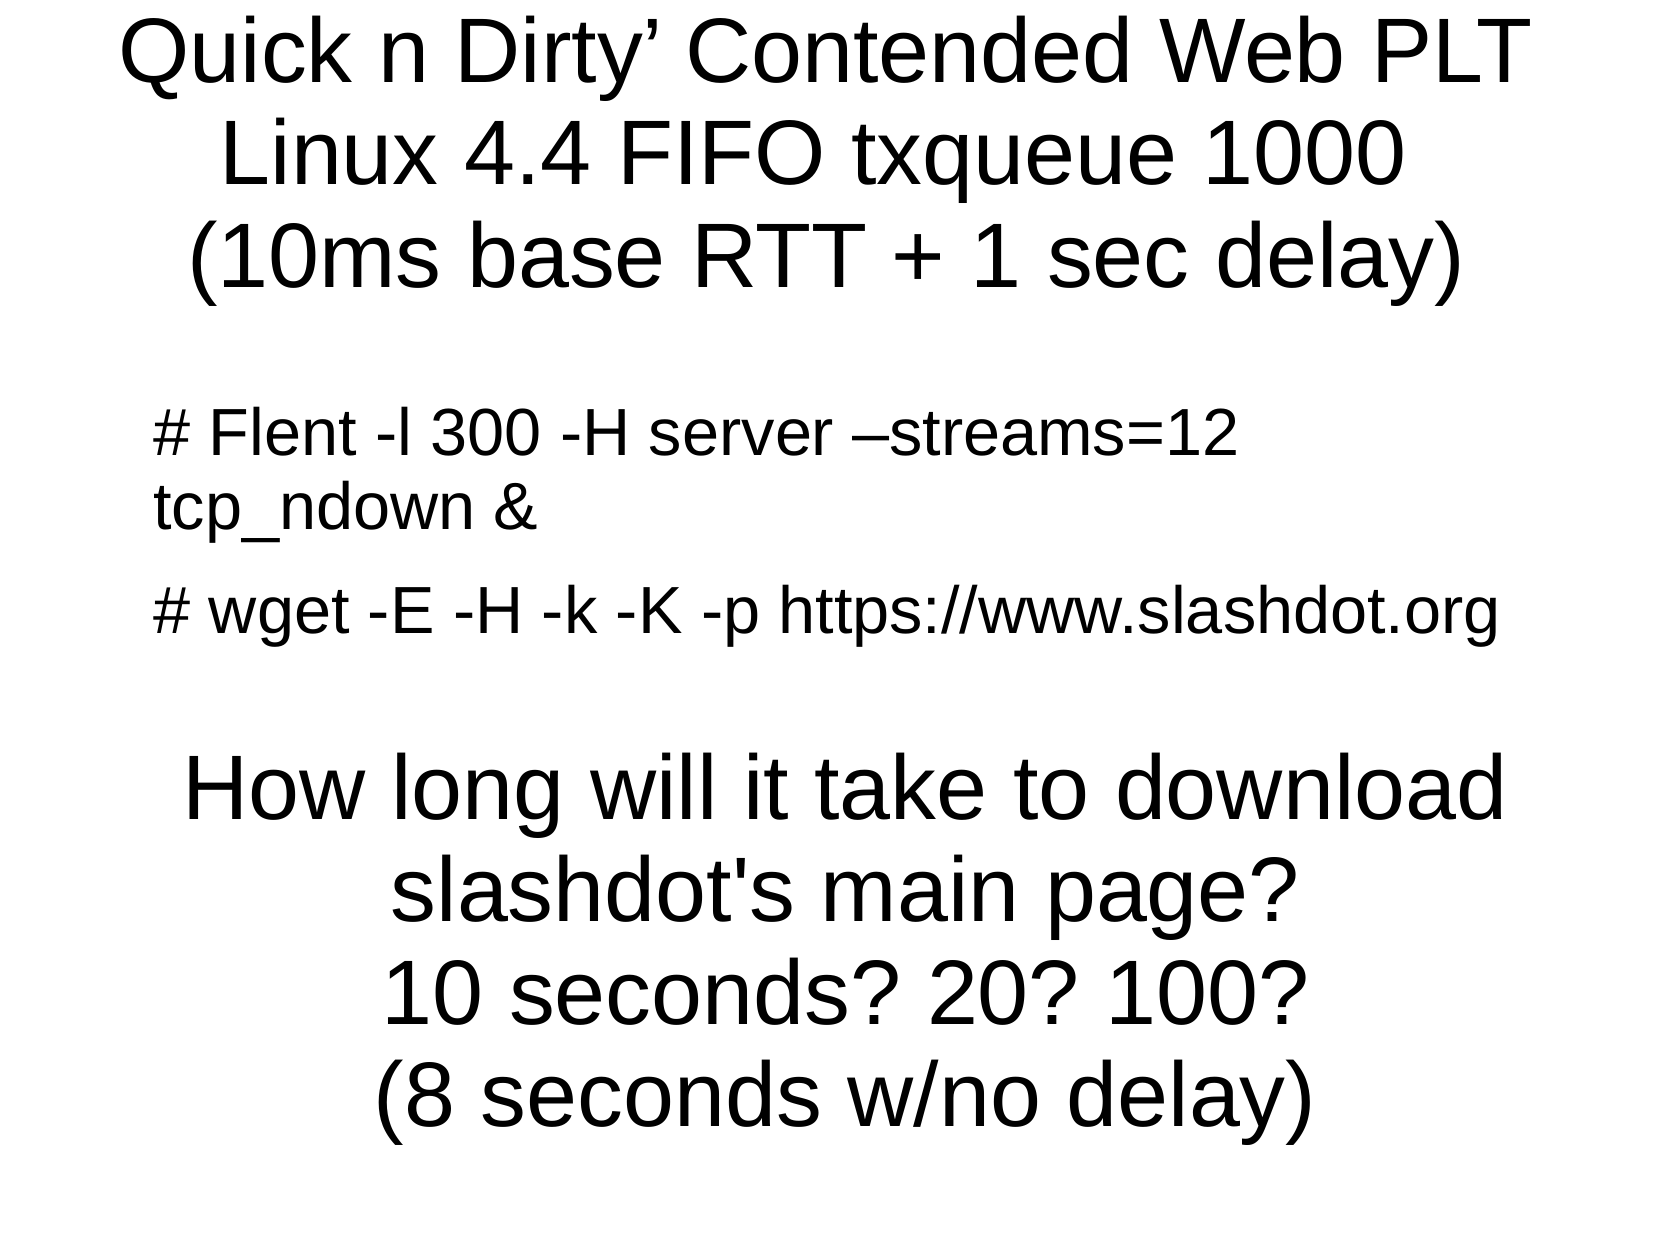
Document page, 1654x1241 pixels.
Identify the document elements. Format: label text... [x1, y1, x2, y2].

list # Flent -l 300 -H server –streams=12 tcp_ndown & # wget -E -H -k -K -p https://www.slashdot.org [82, 290, 1571, 1010]
title How long will it take to download slashdot's main page? 10 seconds? 20? 100? (8 seconds w/no delay) [101, 736, 1591, 1147]
title Quick n Dirty’ Contended Web PLT Linux 4.4 FIFO txqueue 1000 (10ms base RTT + 1 sec delay) [82, 0, 1571, 290]
